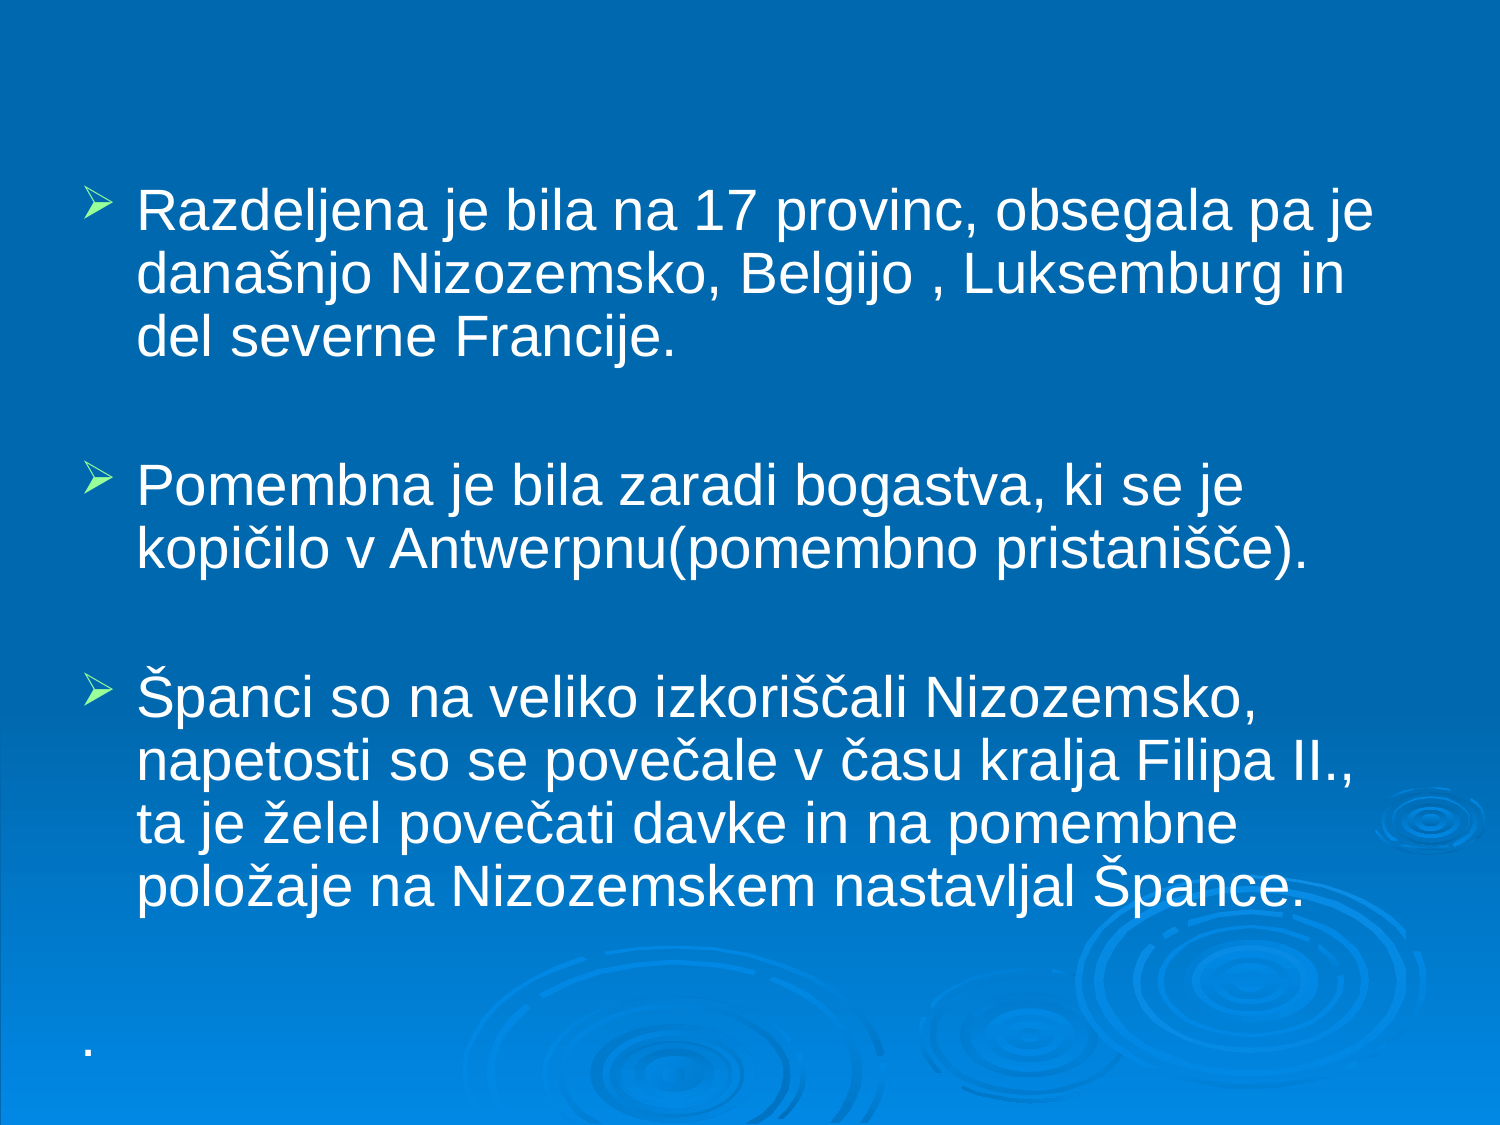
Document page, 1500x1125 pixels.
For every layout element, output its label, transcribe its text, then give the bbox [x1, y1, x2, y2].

list Razdeljena je bila na 17 provinc, obsegala pa je današnjo Nizozemsko, Belgijo , Luksemburg in del severne Francije. Pomembna je bila zaradi bogastva, ki se je kopičilo v Antwerpnu(pomembno pristanišče). Španci so na veliko izkoriščali Nizozemsko, napetosti so se povečale v času kralja Filipa II., ta je želel povečati davke in na pomembne položaje na Nizozemskem nastavljal Špance. . [64, 172, 1415, 1125]
